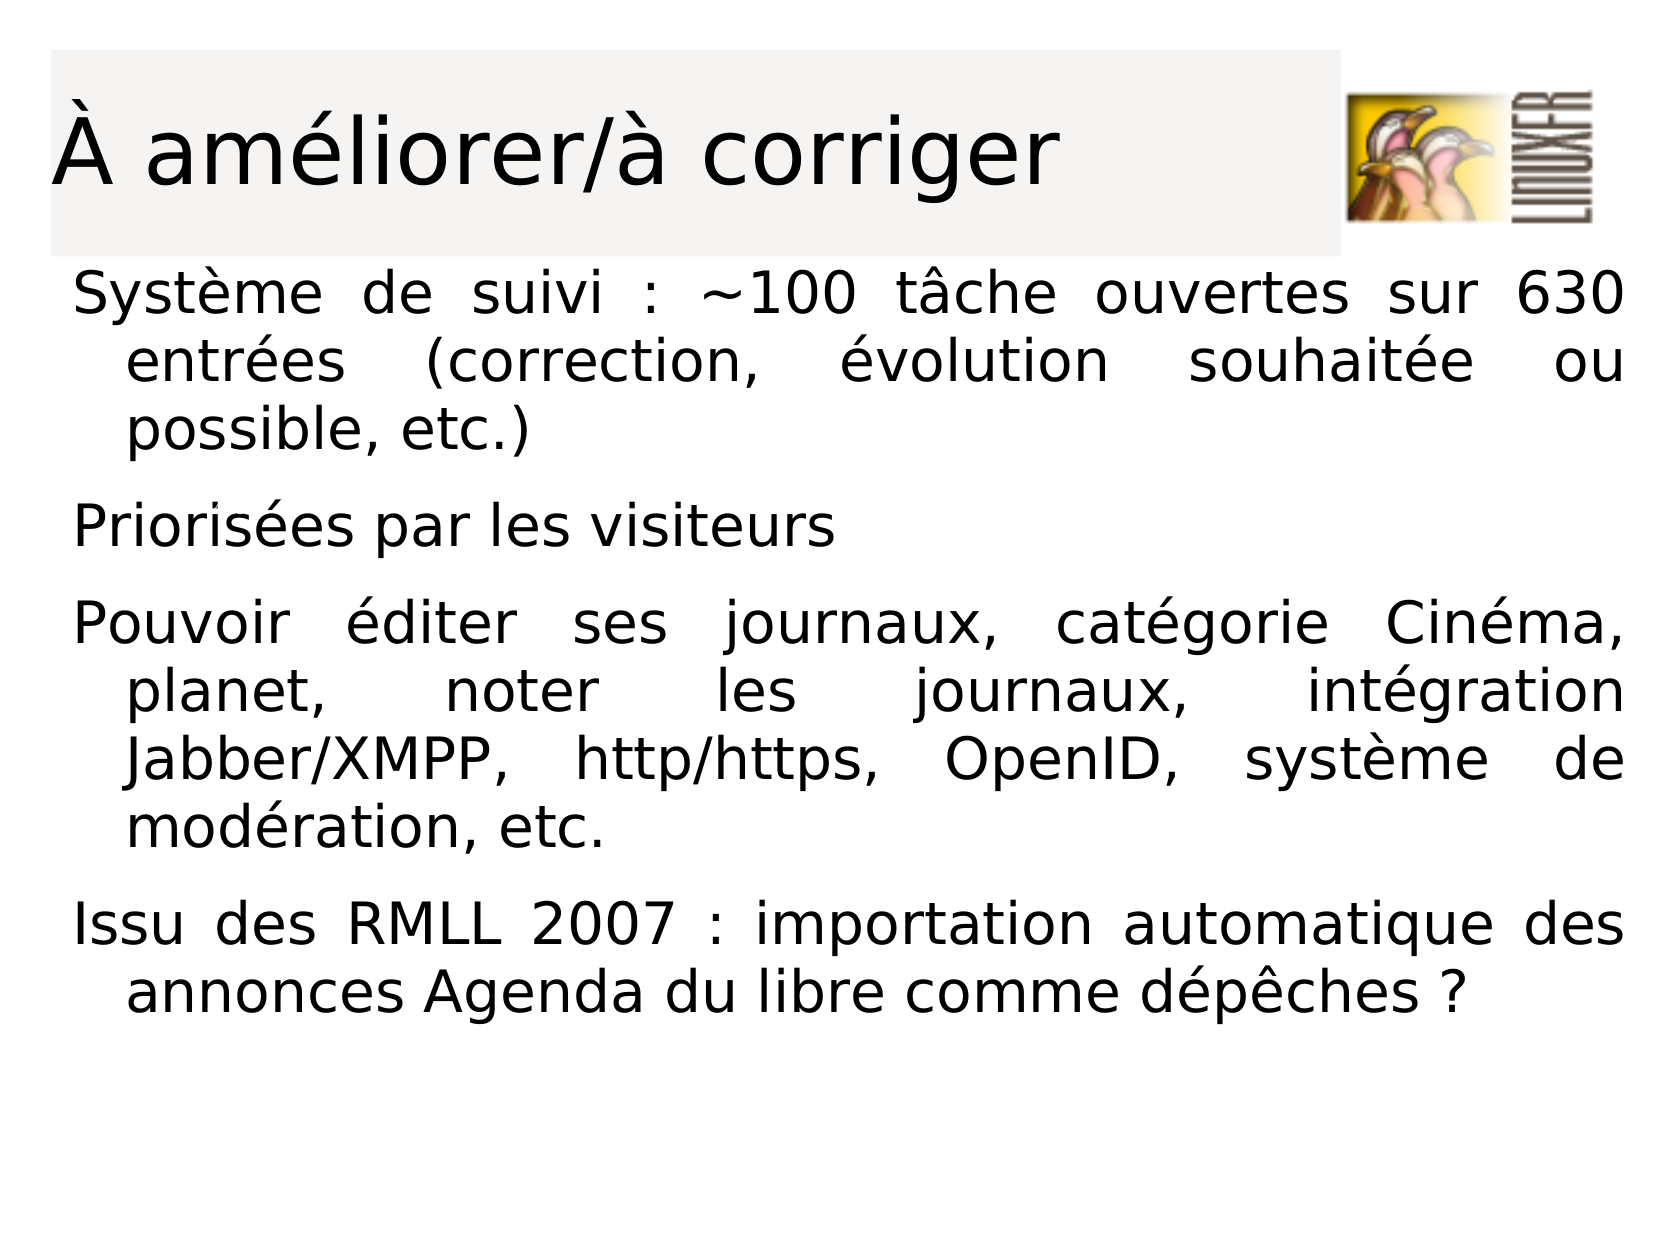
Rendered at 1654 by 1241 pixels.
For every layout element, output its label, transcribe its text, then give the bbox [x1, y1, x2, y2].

picture [1342, 88, 1601, 229]
title À améliorer/à corriger [51, 49, 1342, 257]
text_box 4665 [213, 495, 266, 525]
list Système de suivi : ~100 tâche ouvertes sur 630 entrées (correction, évolution souhaitée ou possible, etc.) Priorisées par les visiteurs Pouvoir éditer ses journaux, catégorie Cinéma, planet, noter les journaux, intégration Jabber/XMPP, http/https, OpenID, système de modération, etc. Issu des RMLL 2007 : importation automatique des annonces Agenda du libre comme dépêches ? [54, 259, 1628, 1103]
